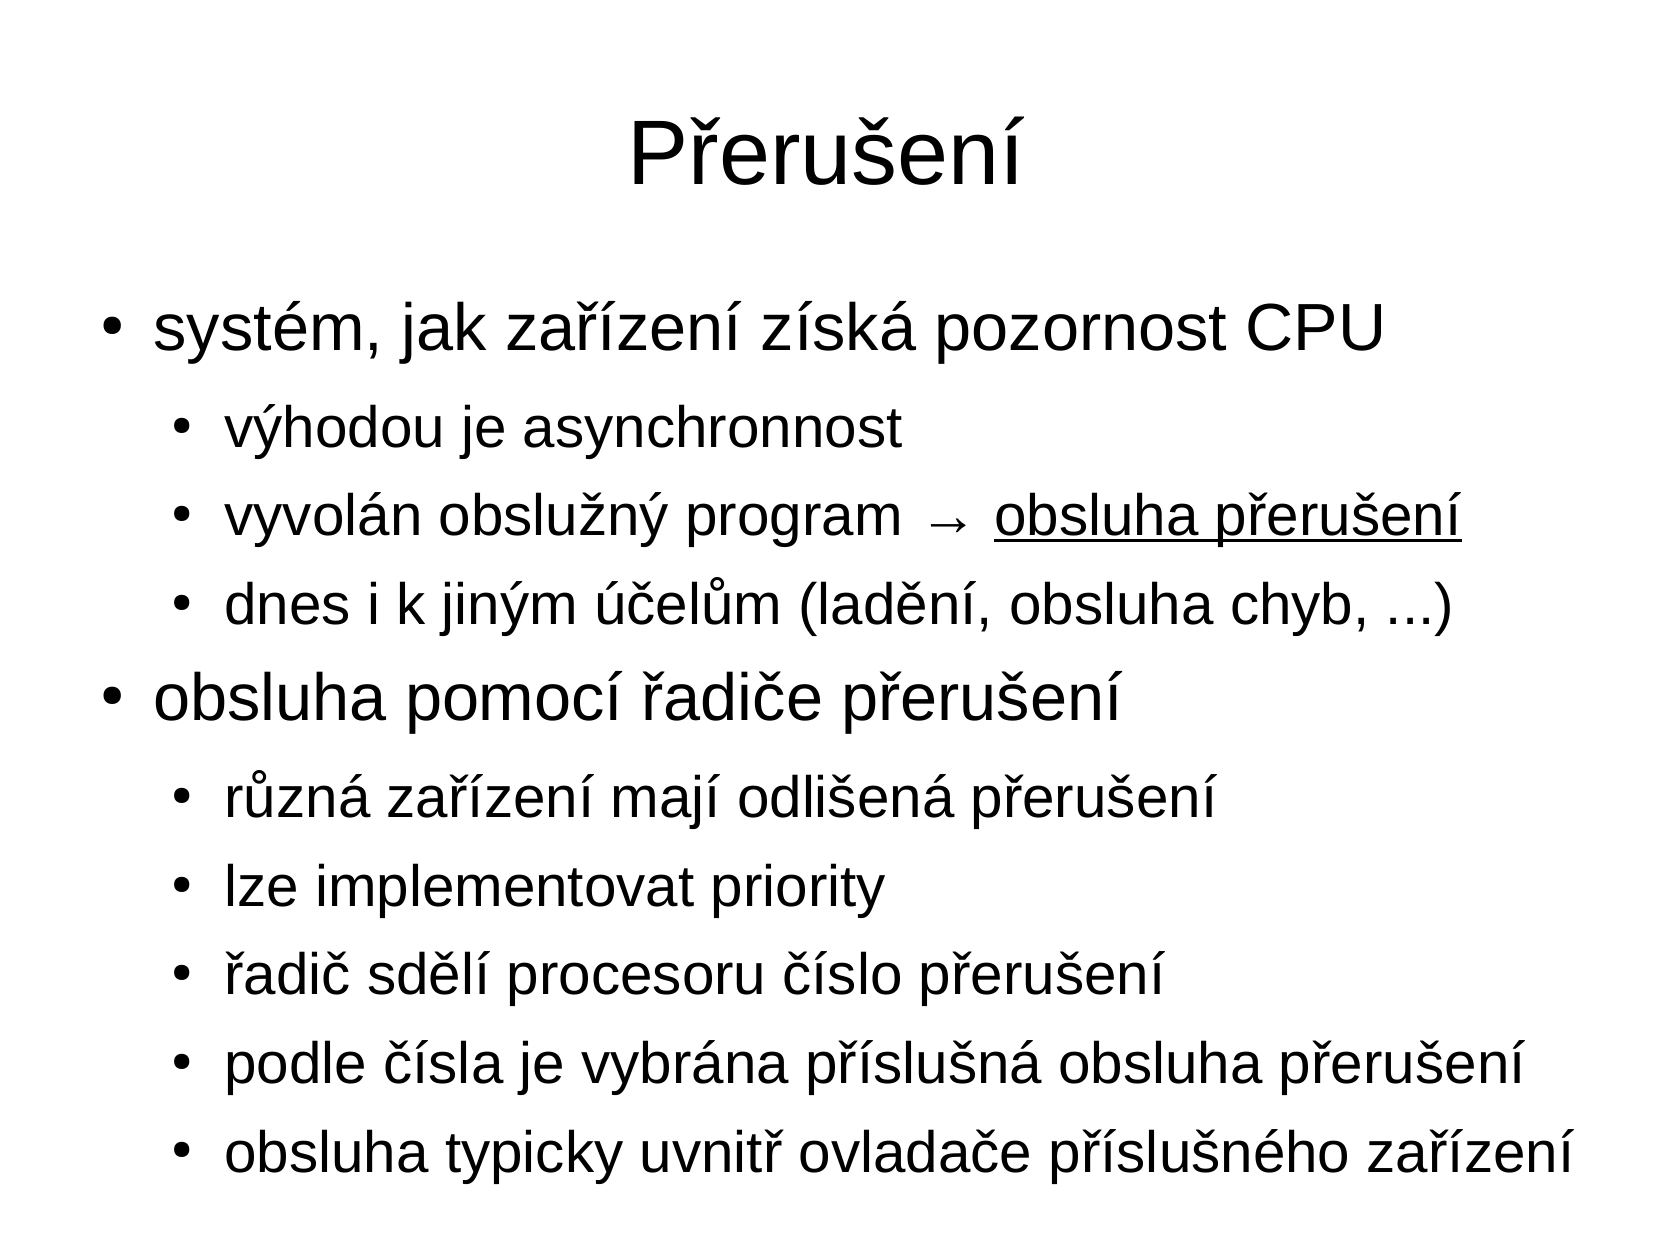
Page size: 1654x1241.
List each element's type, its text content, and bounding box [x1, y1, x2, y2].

title Přerušení [82, 56, 1571, 250]
list systém, jak zařízení získá pozornost CPU výhodou je asynchronnost vyvolán obslužný program → obsluha přerušení dnes i k jiným účelům (ladění, obsluha chyb, ...) obsluha pomocí řadiče přerušení různá zařízení mají odlišená přerušení lze implementovat priority řadič sdělí procesoru číslo přerušení podle čísla je vybrána příslušná obsluha přerušení obsluha typicky uvnitř ovladače příslušného zařízení [82, 290, 1625, 1185]
